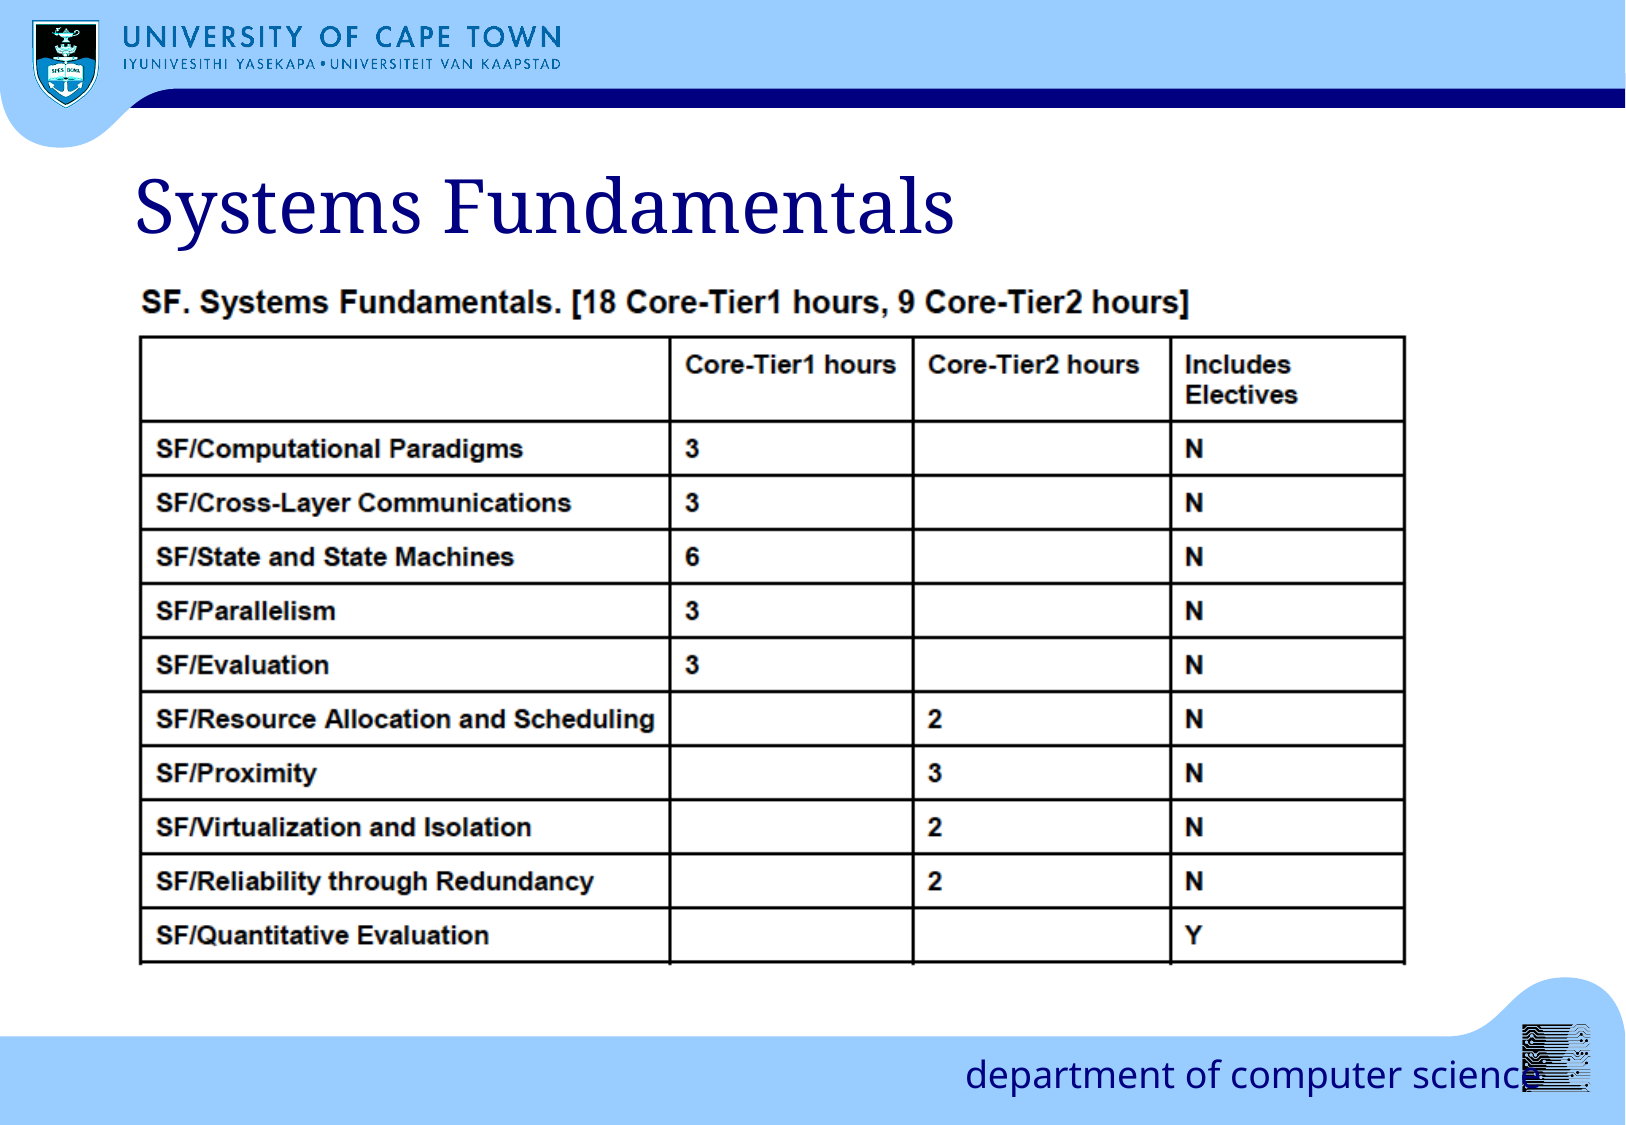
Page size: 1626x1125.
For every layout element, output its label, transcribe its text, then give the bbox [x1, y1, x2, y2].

picture [32, 20, 100, 109]
picture [1526, 1070, 1536, 1076]
picture [120, 23, 563, 71]
picture [1522, 1024, 1591, 1092]
picture [117, 269, 1427, 986]
title Systems Fundamentals [134, 140, 1571, 268]
